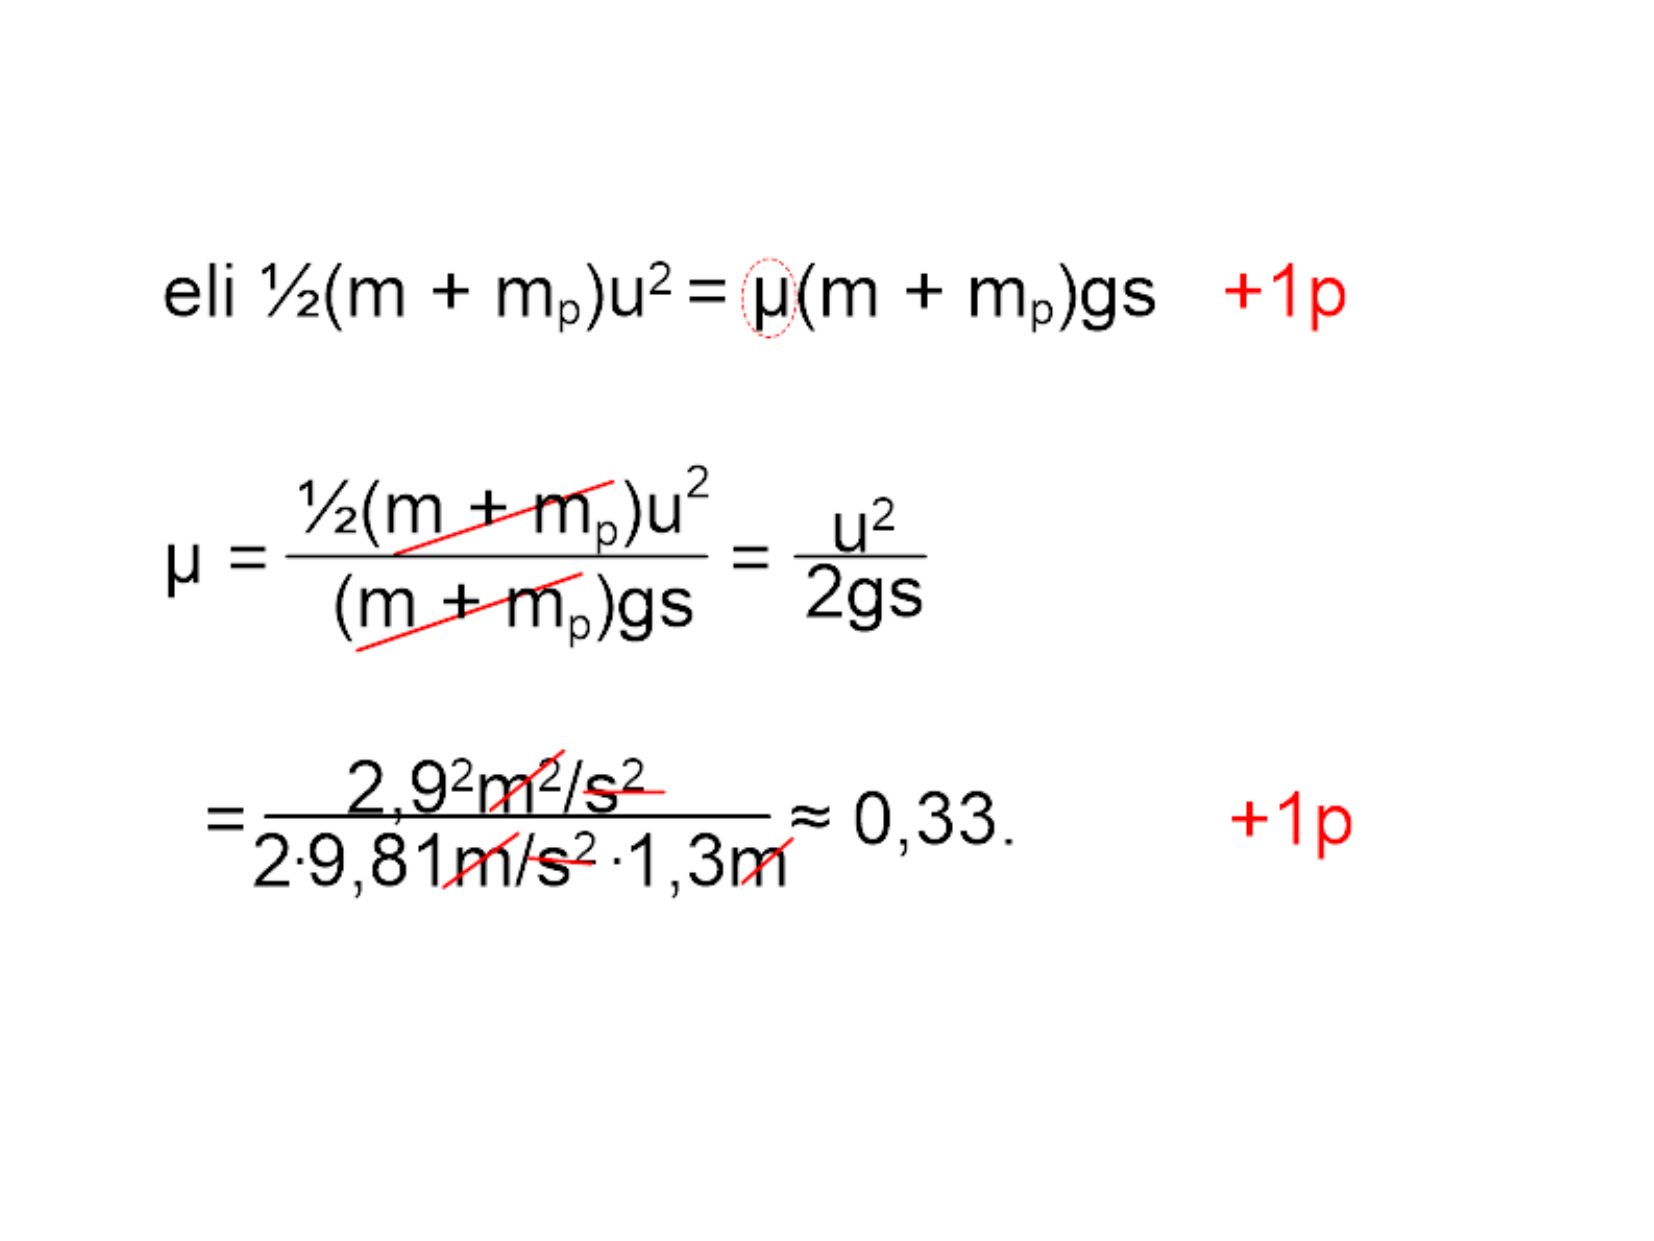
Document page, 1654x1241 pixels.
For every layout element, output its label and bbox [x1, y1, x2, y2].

picture [100, 151, 1418, 965]
